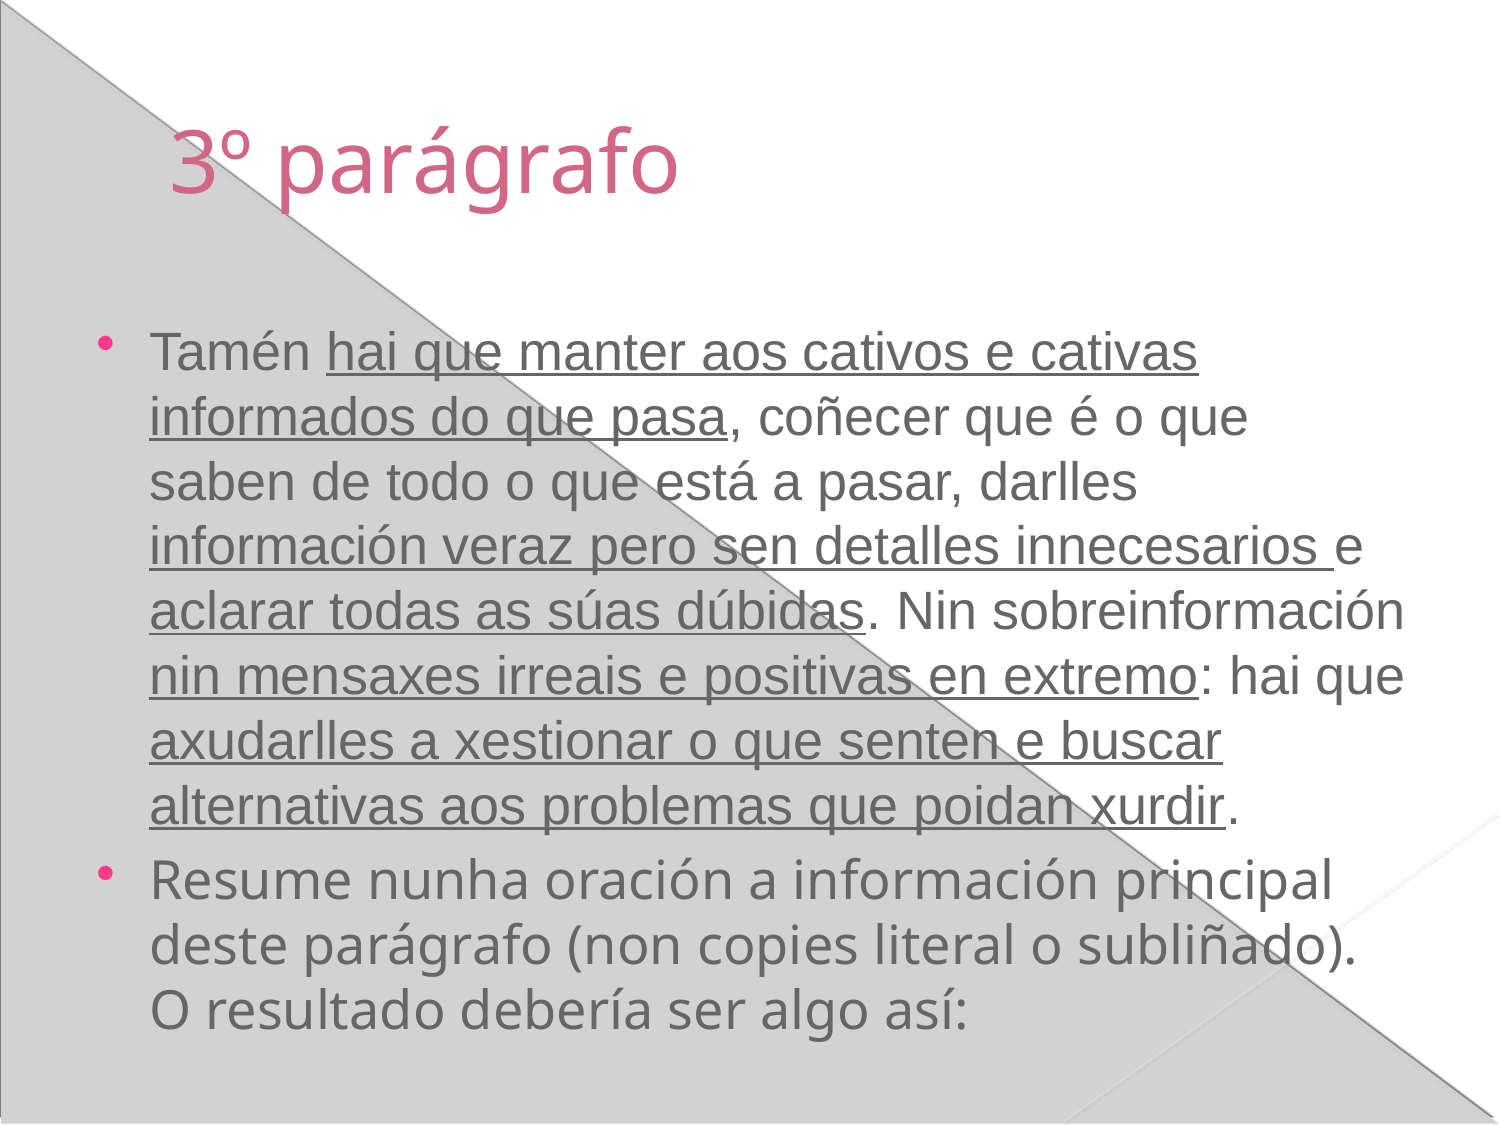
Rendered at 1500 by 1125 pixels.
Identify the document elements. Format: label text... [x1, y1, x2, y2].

text_box Tamén hai que manter aos cativos e cativas informados do que pasa, coñecer que é o que saben de todo o que está a pasar, darlles información veraz pero sen detalles innecesarios e aclarar todas as súas dúbidas. Nin sobreinformación nin mensaxes irreais e positivas en extremo: hai que axudarlles a xestionar o que senten e buscar alternativas aos problemas que poidan xurdir. Resume nunha oración a información principal deste parágrafo (non copies literal o subliñado). O resultado debería ser algo así: [74, 308, 1425, 1059]
text_box 3º parágrafo [74, 43, 1425, 274]
